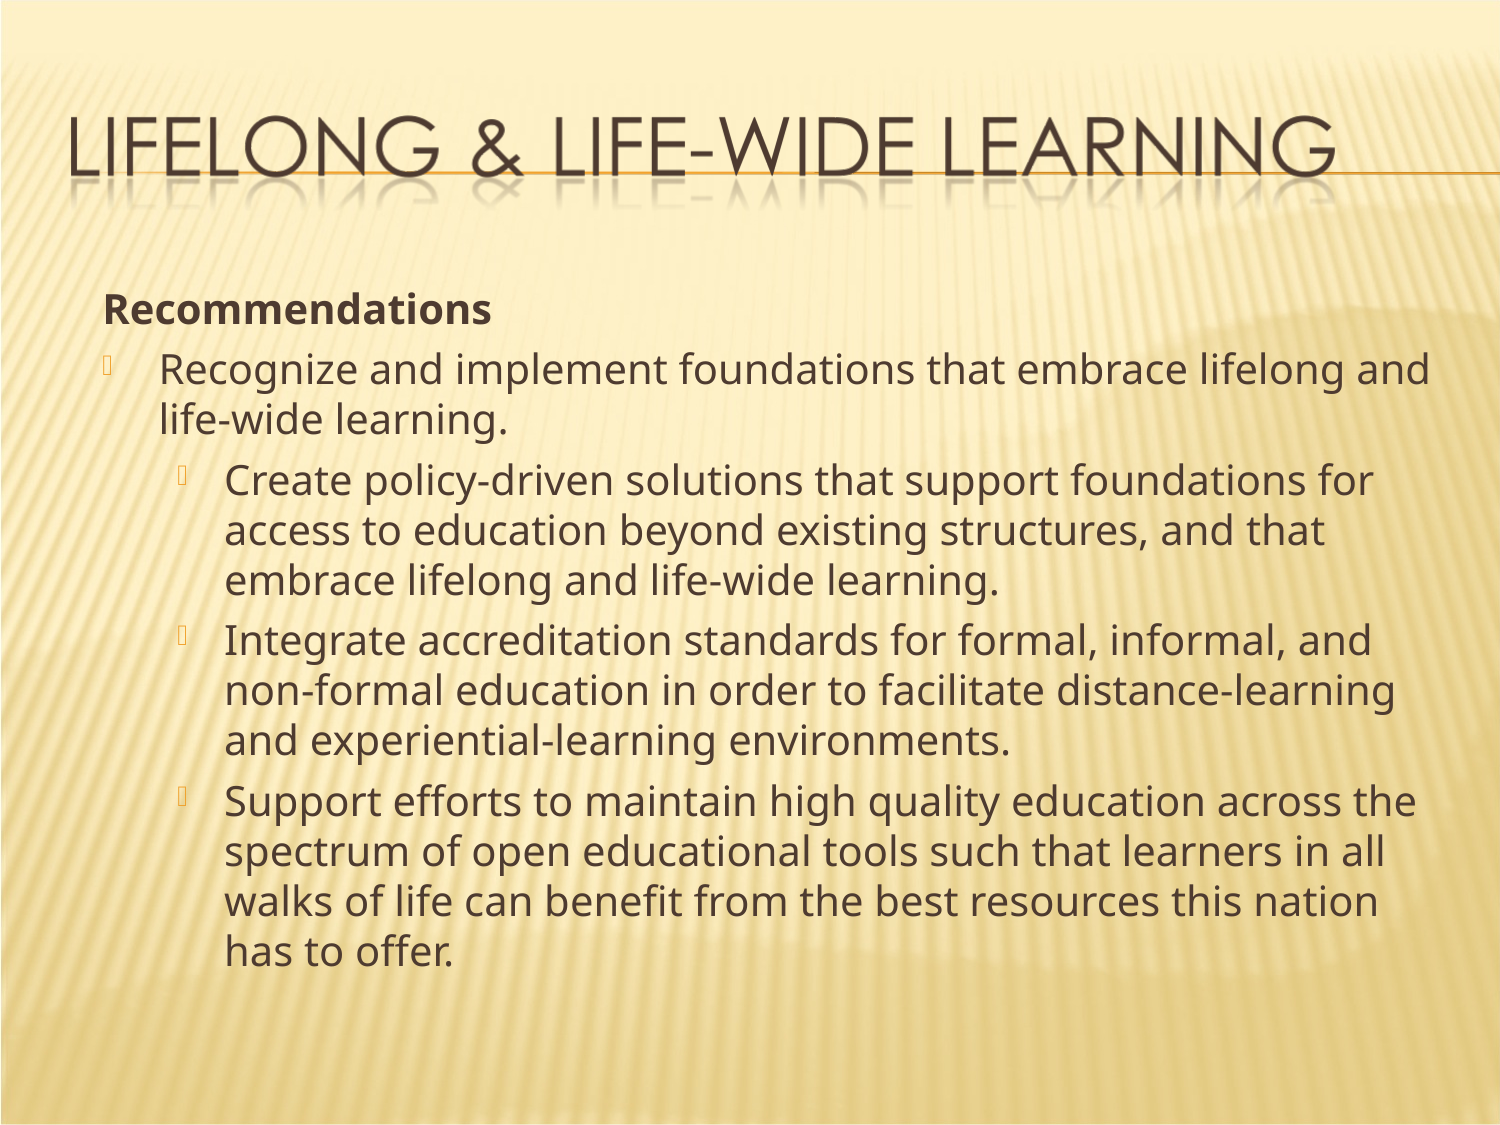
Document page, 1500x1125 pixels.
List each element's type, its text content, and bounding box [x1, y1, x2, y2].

picture [0, 0, 1500, 1125]
list Recommendations Recognize and implement foundations that embrace lifelong and life-wide learning. Create policy-driven solutions that support foundations for access to education beyond existing structures, and that embrace lifelong and life-wide learning. Integrate accreditation standards for formal, informal, and non-formal education in order to facilitate distance-learning and experiential-learning environments. Support efforts to maintain high quality education across the spectrum of open educational tools such that learners in all walks of life can benefit from the best resources this nation has to offer. [87, 274, 1466, 1038]
text_box [48, 73, 1477, 255]
